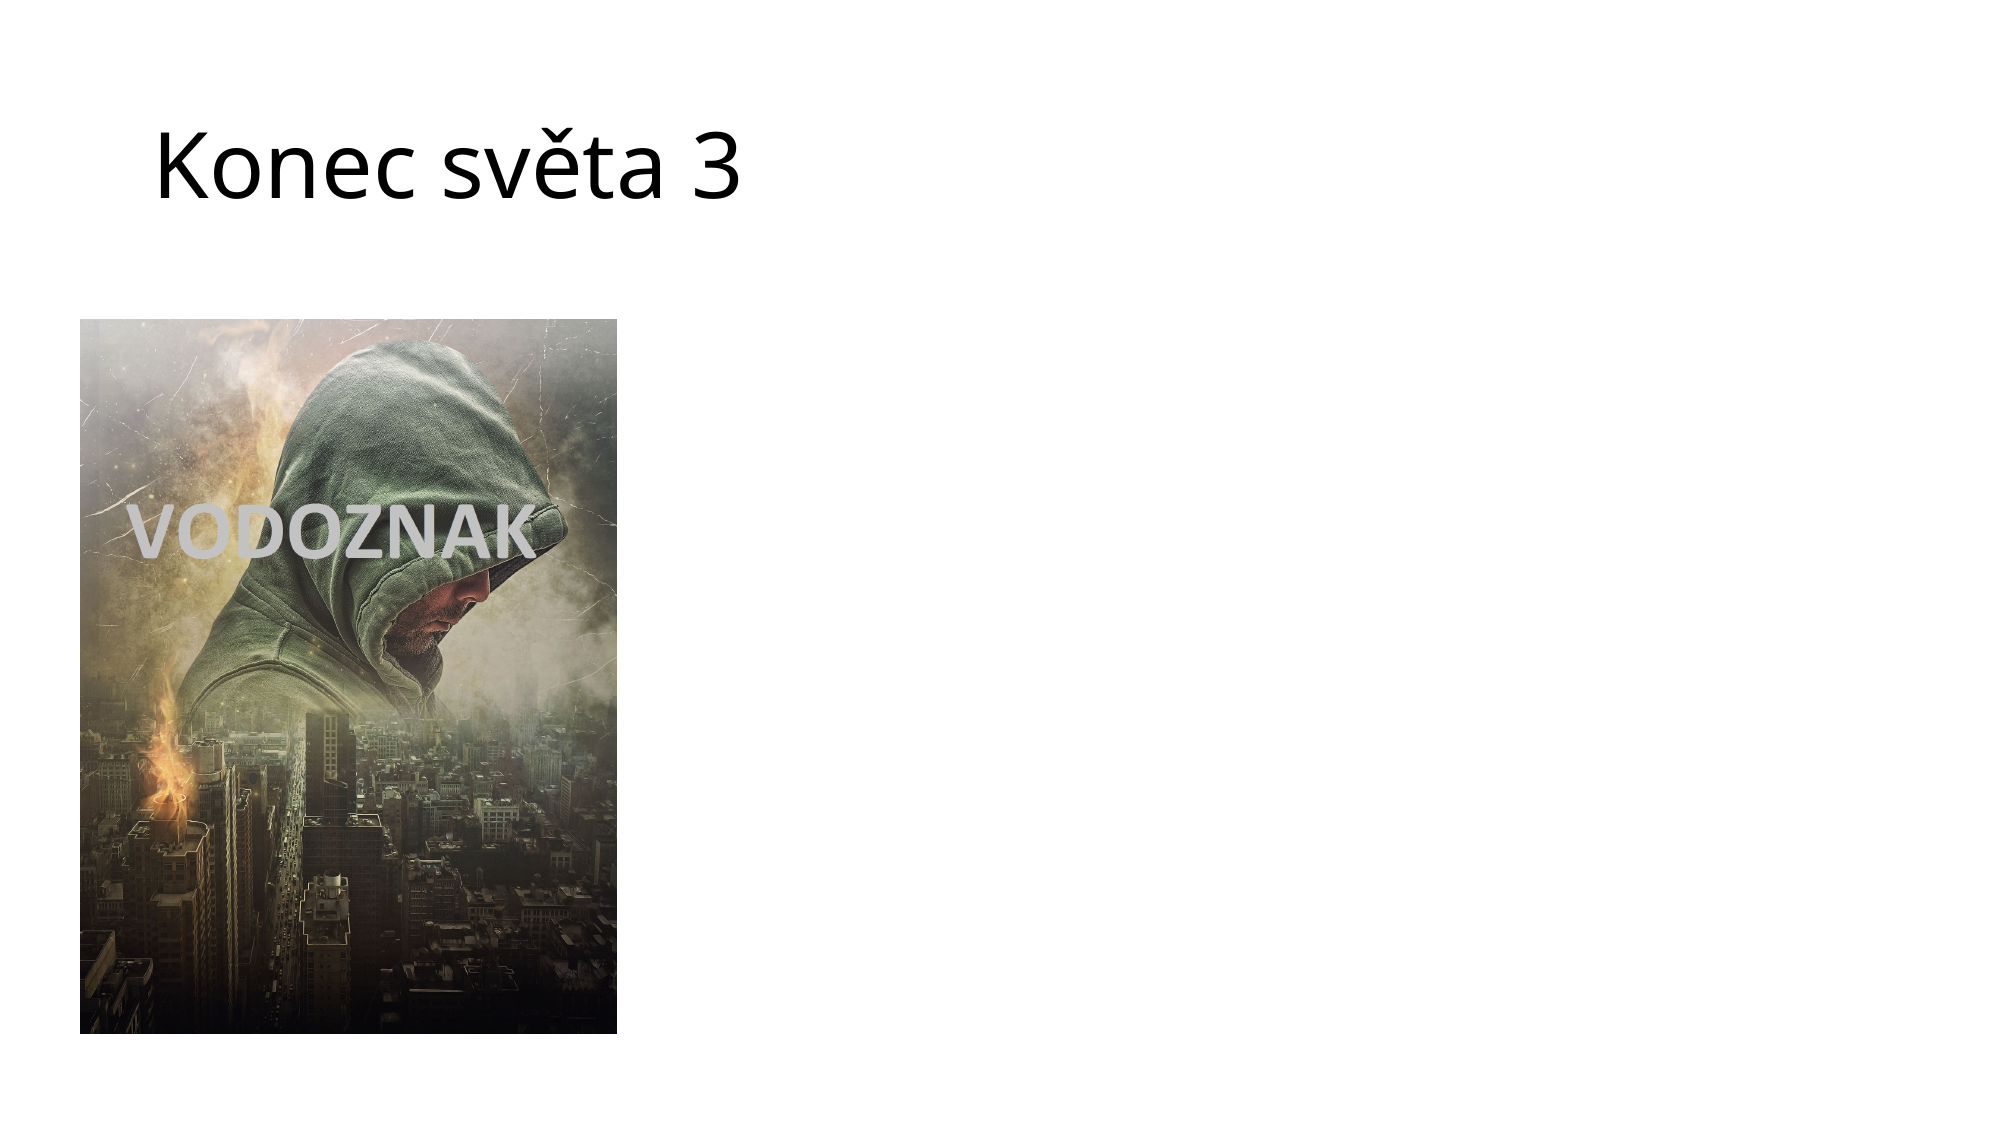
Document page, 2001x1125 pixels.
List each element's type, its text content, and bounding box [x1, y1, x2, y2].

title Konec světa 3 [137, 59, 1863, 278]
picture [80, 319, 617, 1034]
